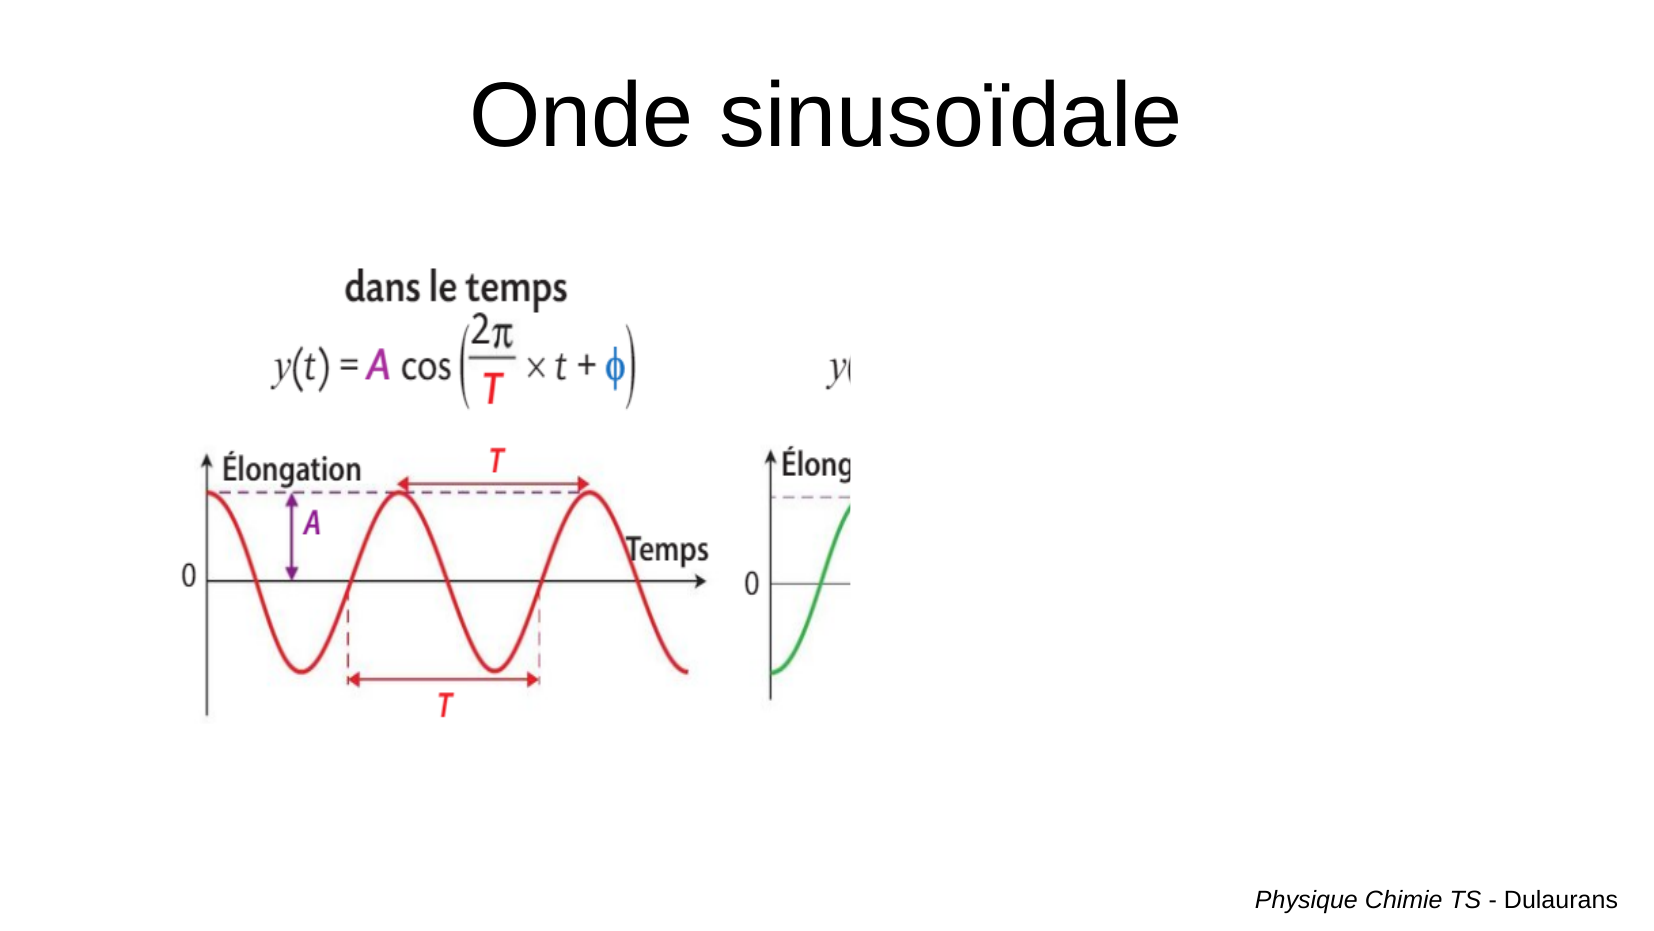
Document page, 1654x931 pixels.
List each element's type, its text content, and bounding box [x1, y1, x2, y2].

text_box Physique Chimie TS - Dulaurans [1240, 878, 1654, 922]
title Onde sinusoïdale [82, 37, 1571, 193]
picture [174, 259, 851, 732]
